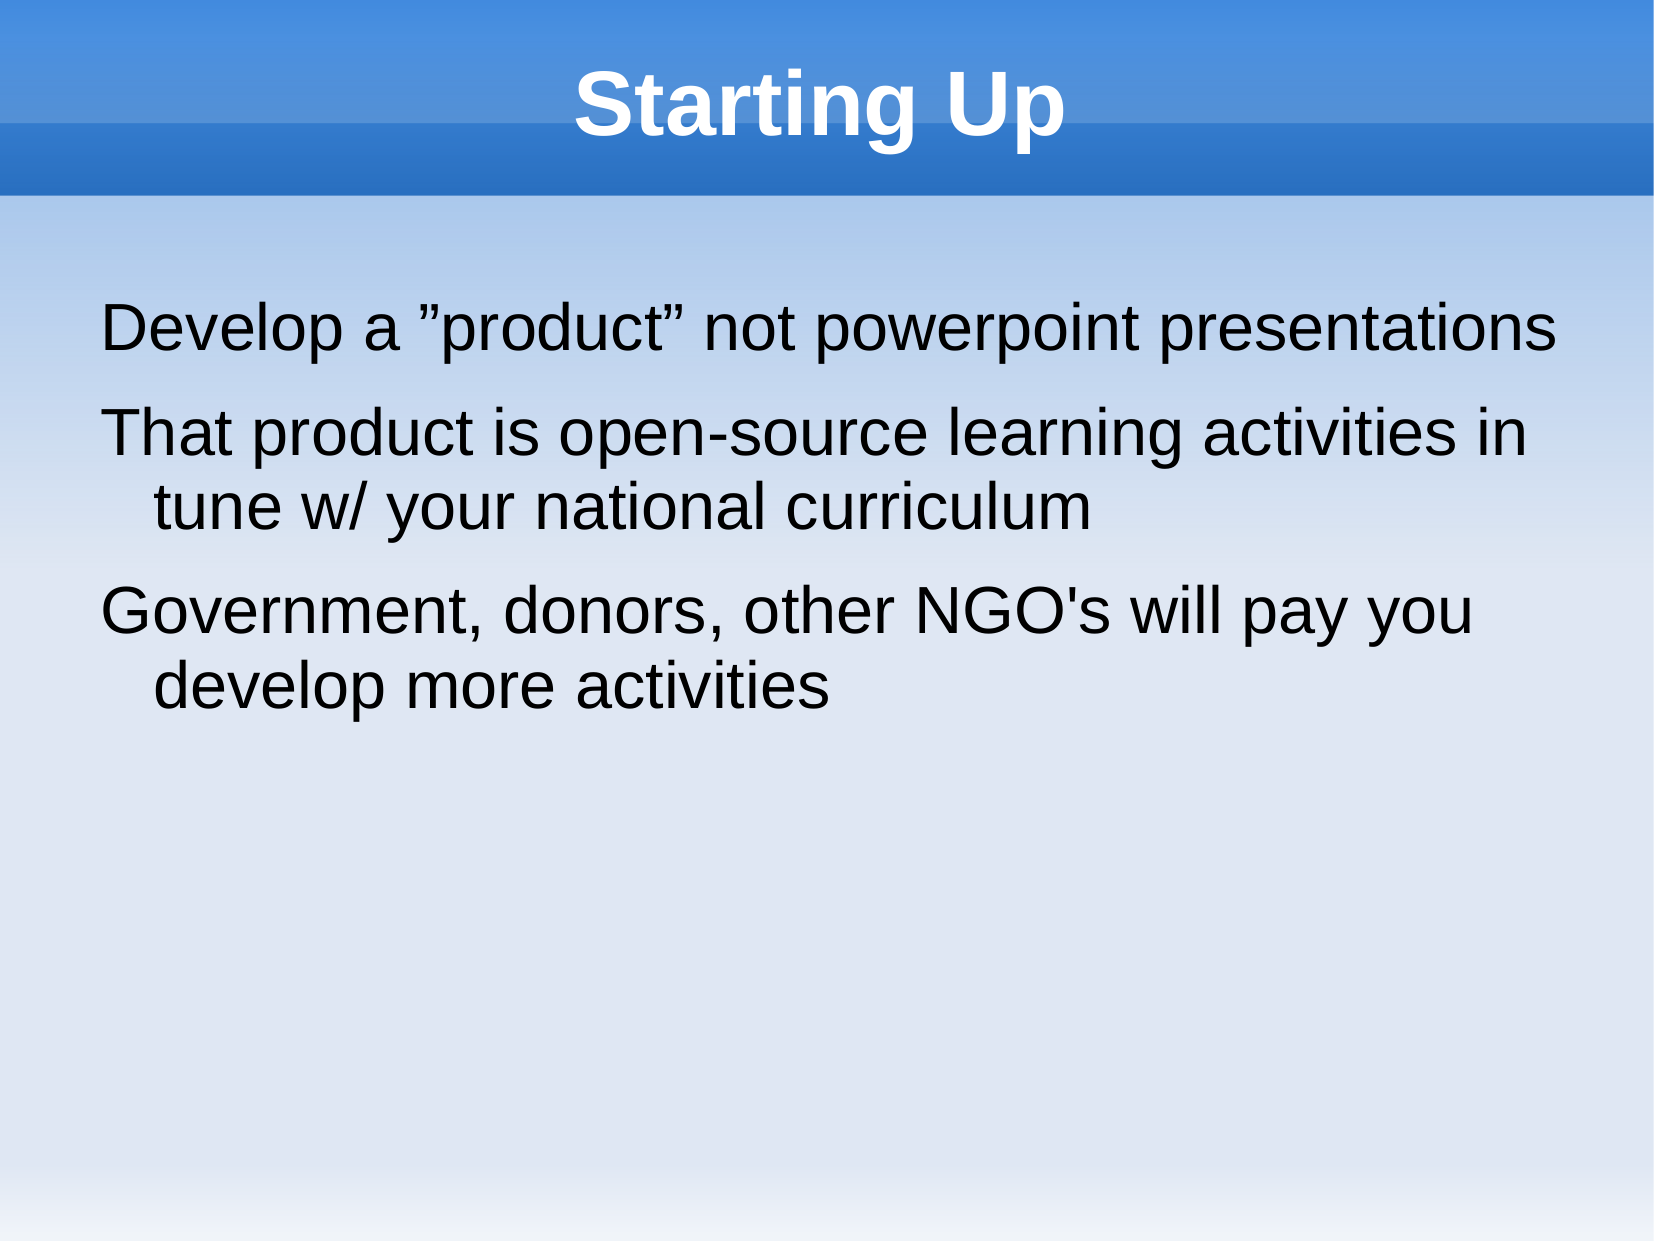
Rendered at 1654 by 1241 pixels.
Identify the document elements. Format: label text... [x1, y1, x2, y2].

title Starting Up [76, 7, 1565, 200]
picture [0, 0, 1654, 1241]
list Develop a ”product” not powerpoint presentations That product is open-source learning activities in tune w/ your national curriculum Government, donors, other NGO's will pay you develop more activities [82, 290, 1571, 1094]
